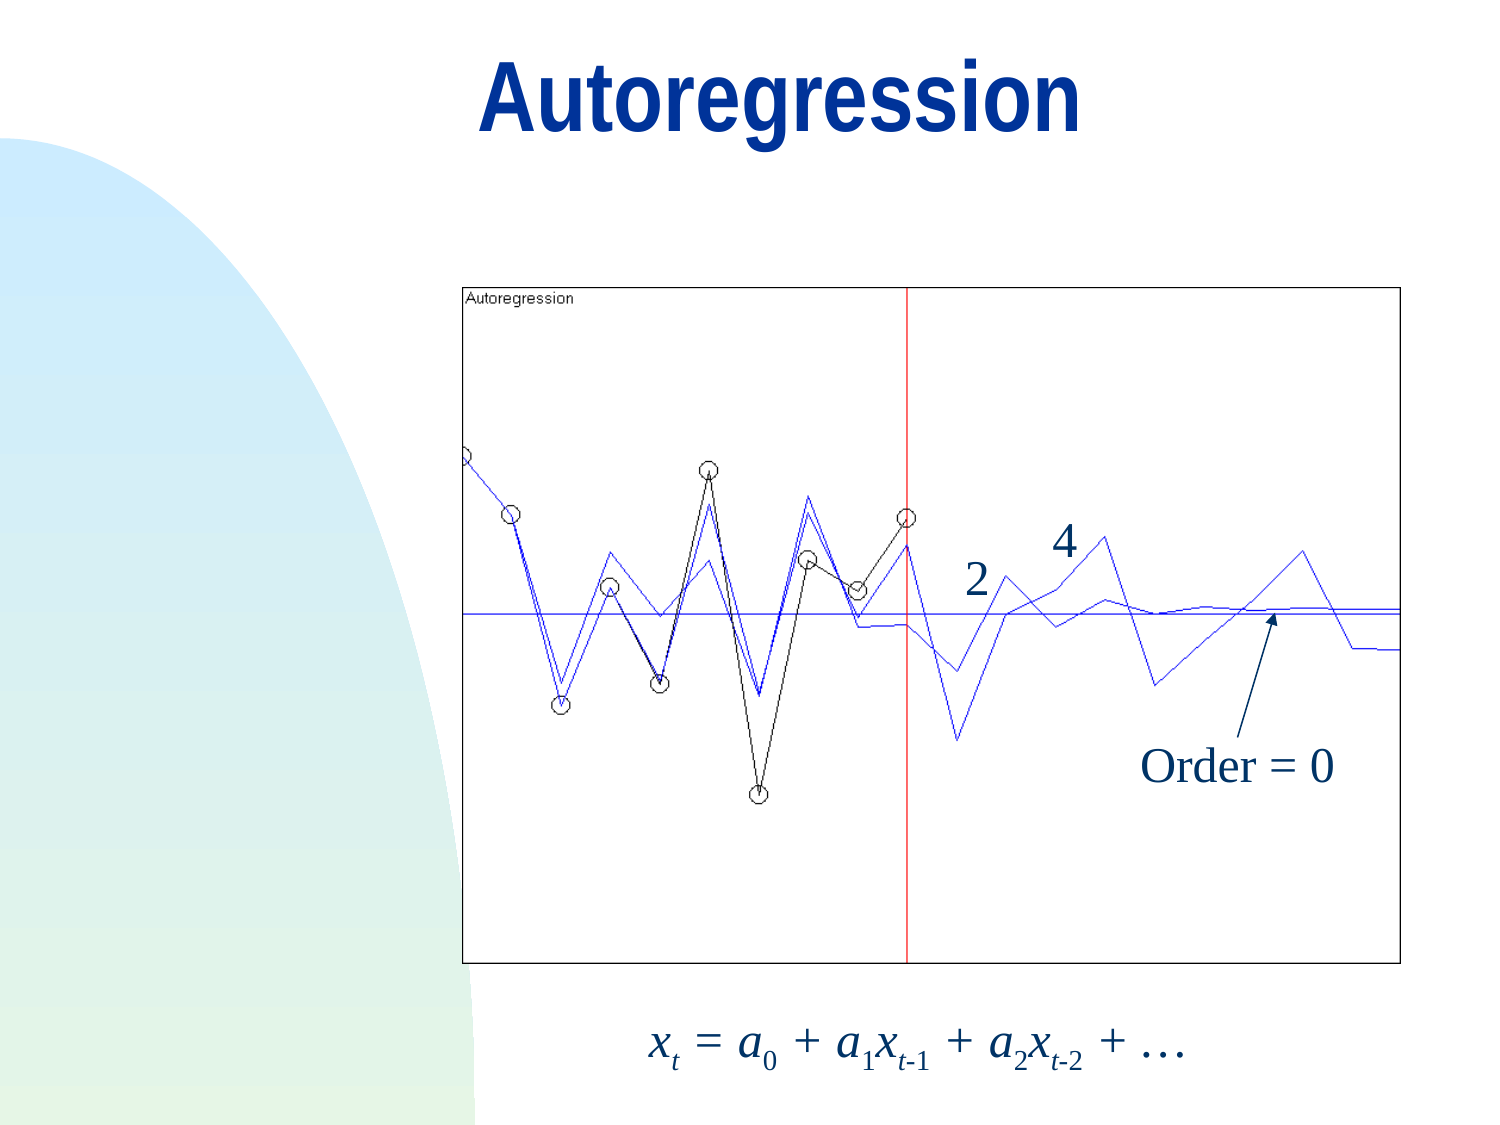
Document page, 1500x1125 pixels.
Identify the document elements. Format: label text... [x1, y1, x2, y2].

text_box Order = 0 [1125, 724, 1350, 801]
text_box 4 [1037, 499, 1093, 576]
picture [462, 287, 1401, 964]
text_box 2 [950, 537, 1001, 613]
text_box xt = a0 + a1xt-1 + a2xt-2 + … [634, 999, 1202, 1084]
title Autoregression [462, 12, 1463, 201]
